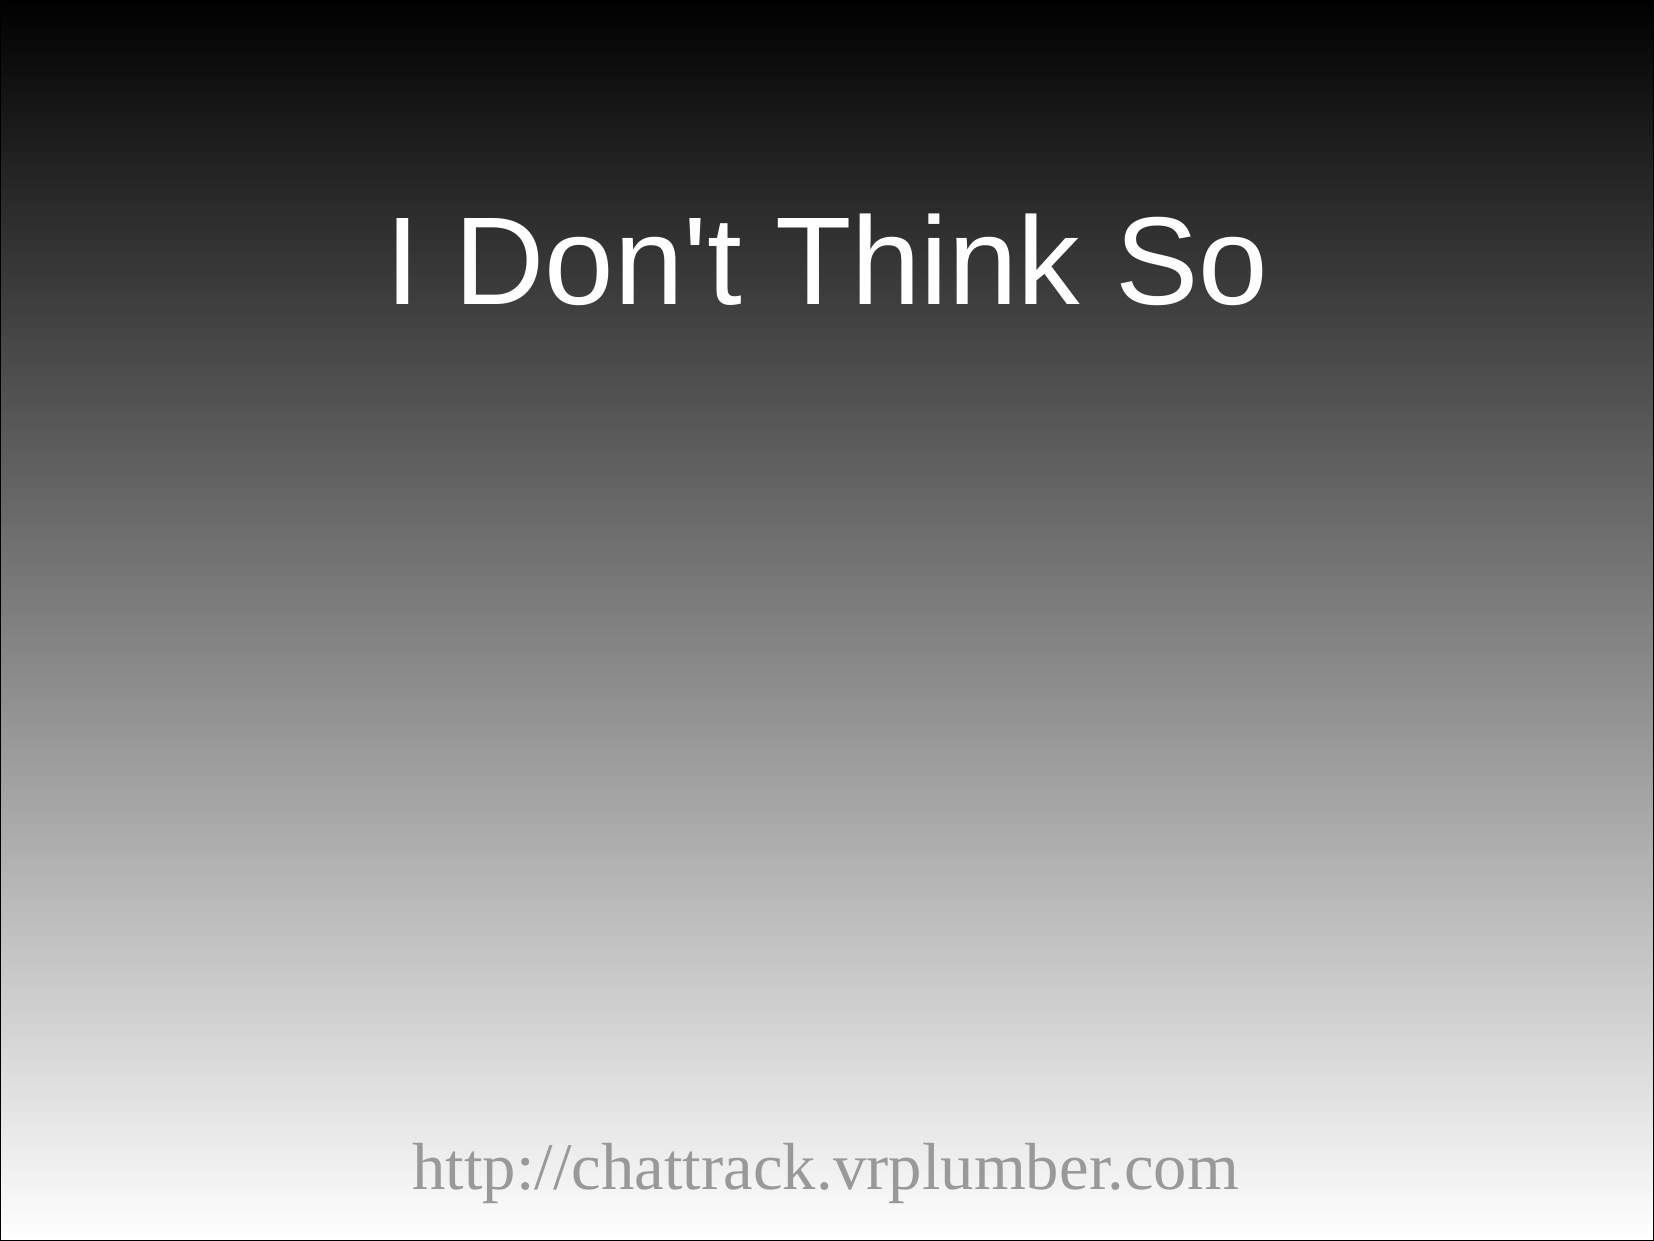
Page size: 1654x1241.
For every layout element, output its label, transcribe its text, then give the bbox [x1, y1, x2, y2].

title I Don't Think So [0, 56, 1654, 466]
